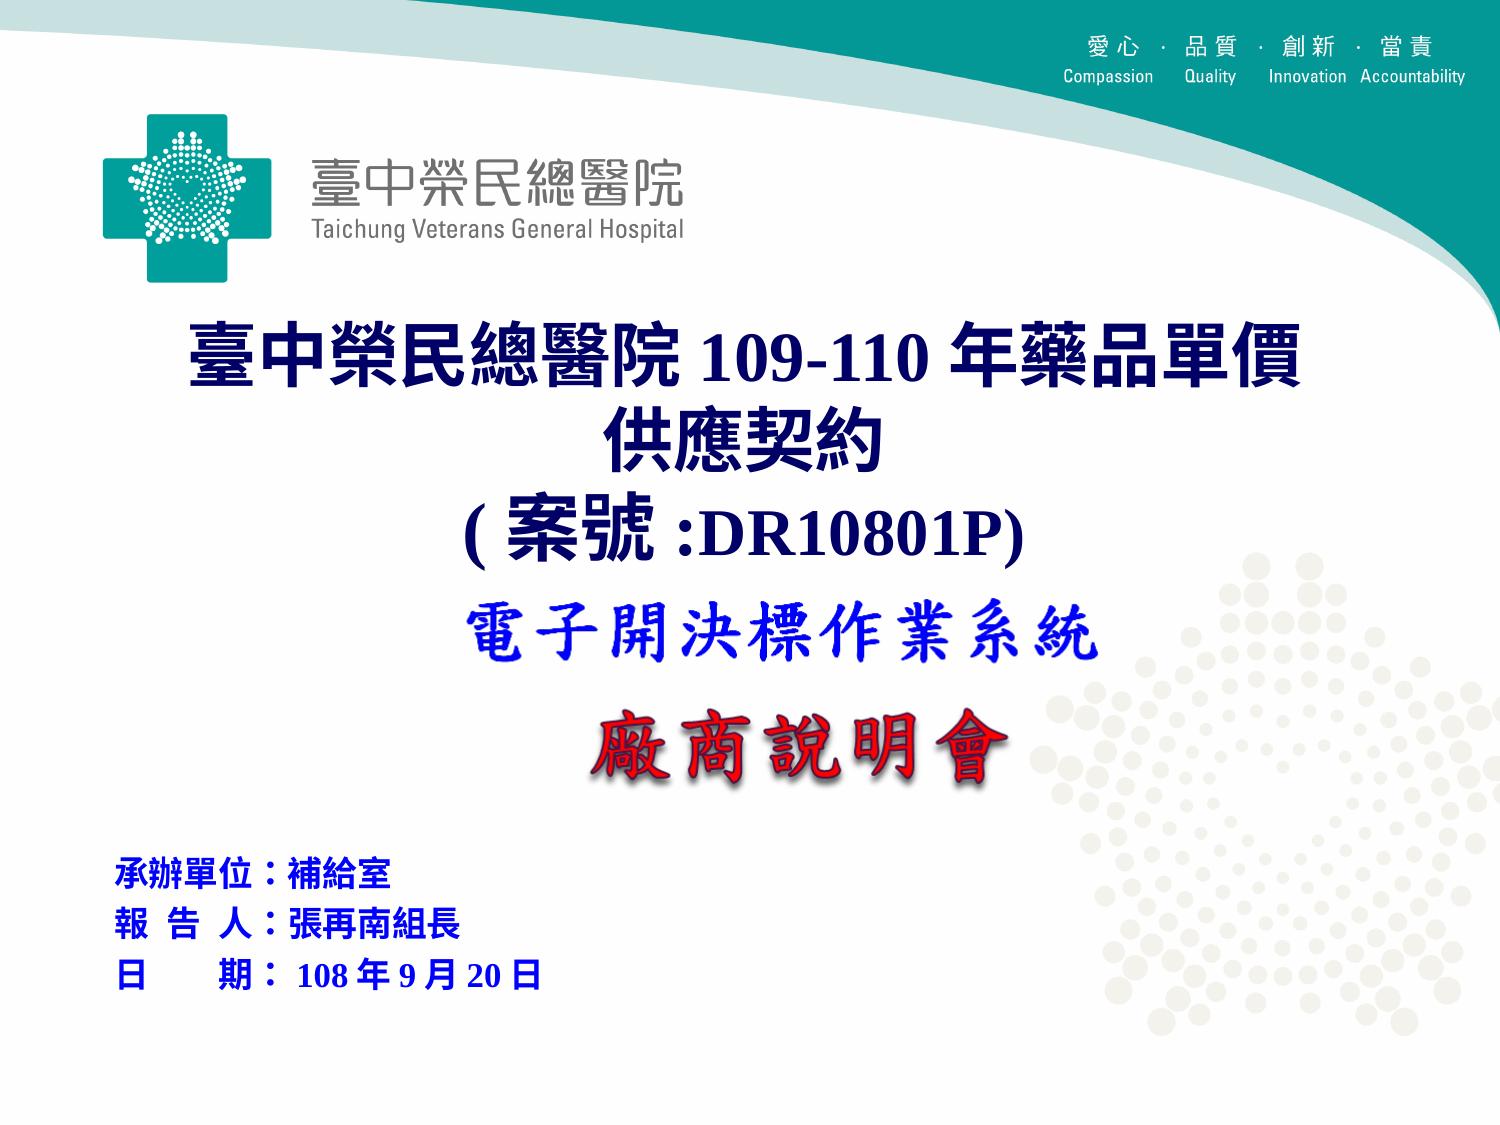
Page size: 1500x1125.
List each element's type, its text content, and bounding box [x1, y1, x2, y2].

list 承辦單位：補給室 報 告 人：張再南組長 日 期：108年9月20日 [99, 844, 589, 1005]
picture [0, 0, 1500, 1125]
title 臺中榮民總醫院109-110年藥品單價供應契約 (案號:DR10801P) [154, 381, 1335, 500]
